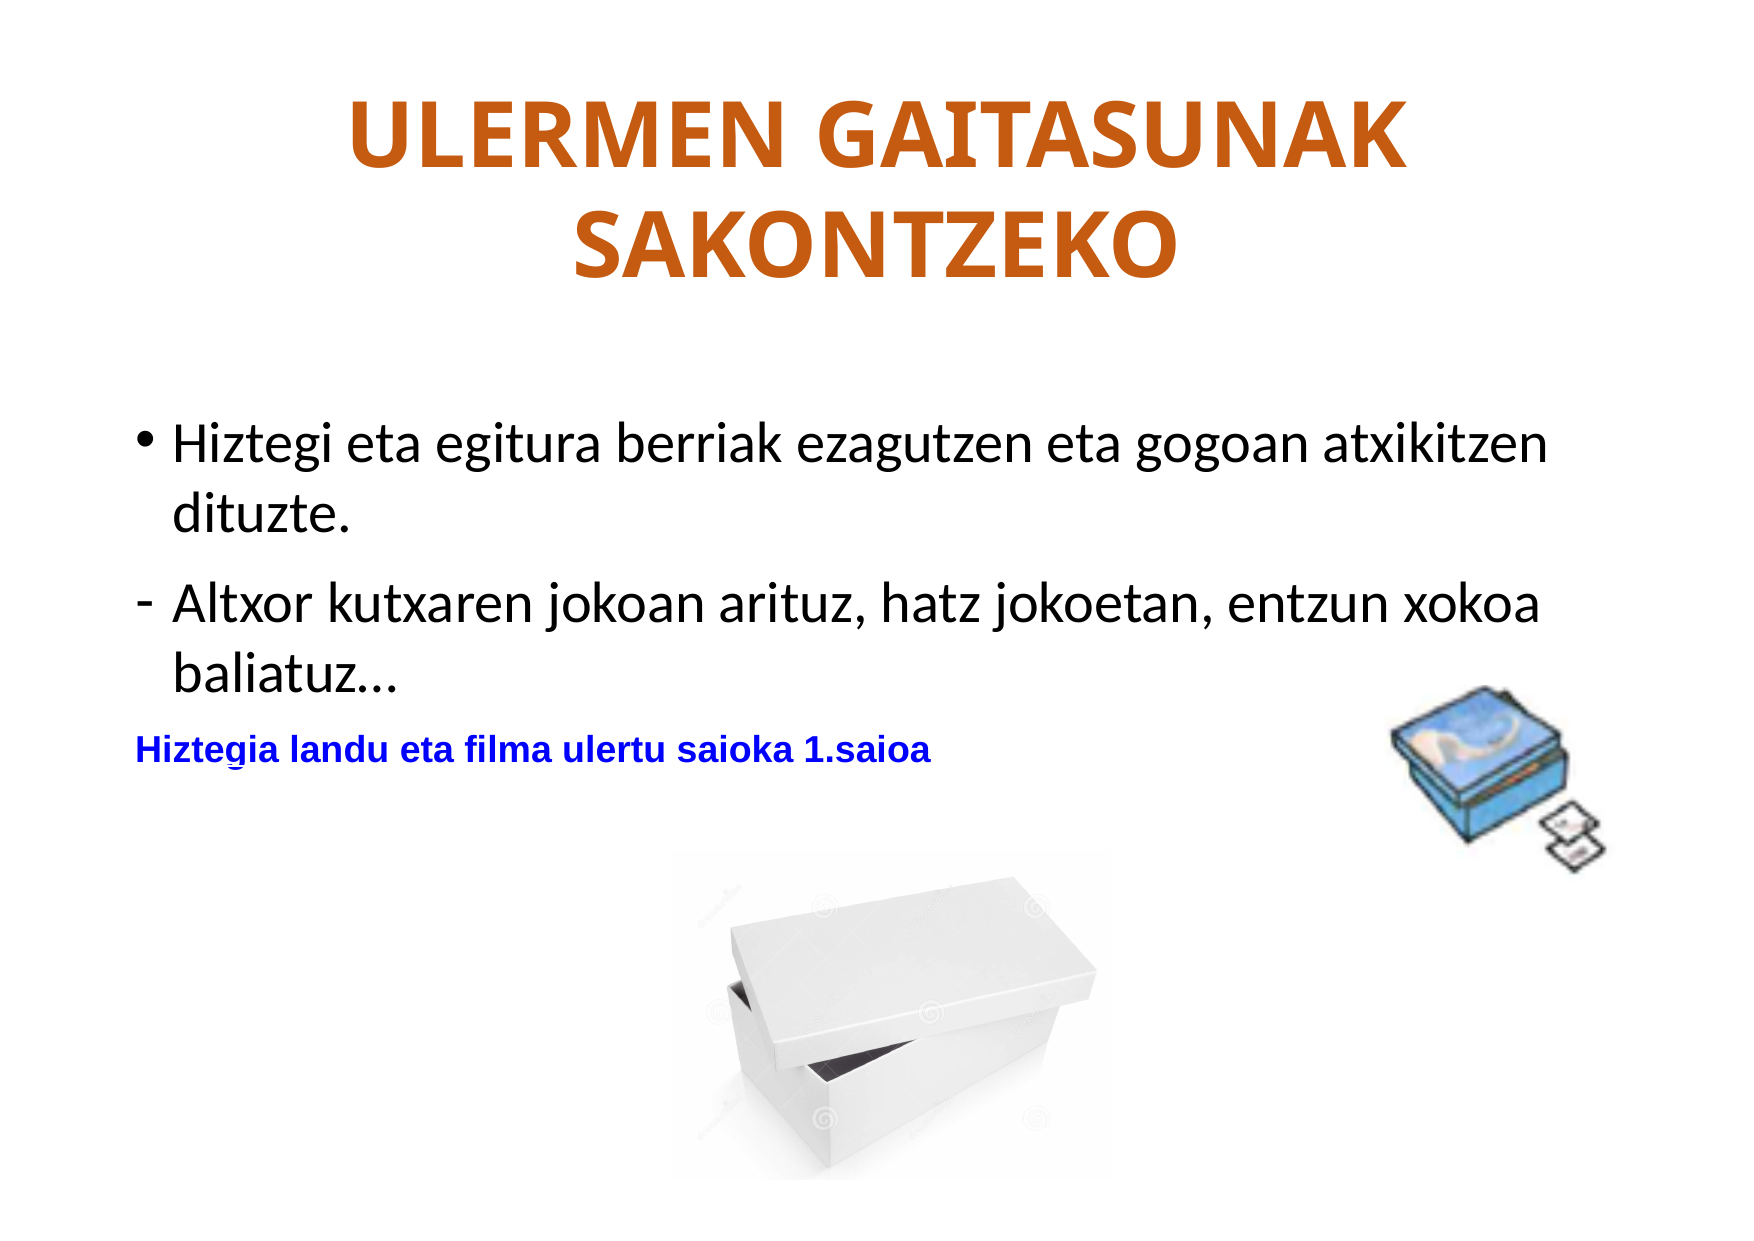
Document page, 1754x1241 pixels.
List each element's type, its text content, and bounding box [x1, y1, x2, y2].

picture [1383, 685, 1619, 886]
text_box ULERMEN GAITASUNAK SAKONTZEKO [120, 65, 1634, 305]
text_box Hiztegi eta egitura berriak ezagutzen eta gogoan atxikitzen dituzte. Altxor kutxaren jokoan arituz, hatz jokoetan, entzun xokoa baliatuz… Hiztegia landu eta filma ulertu saioka 1.saioa [120, 305, 1634, 1117]
picture [673, 850, 1111, 1180]
